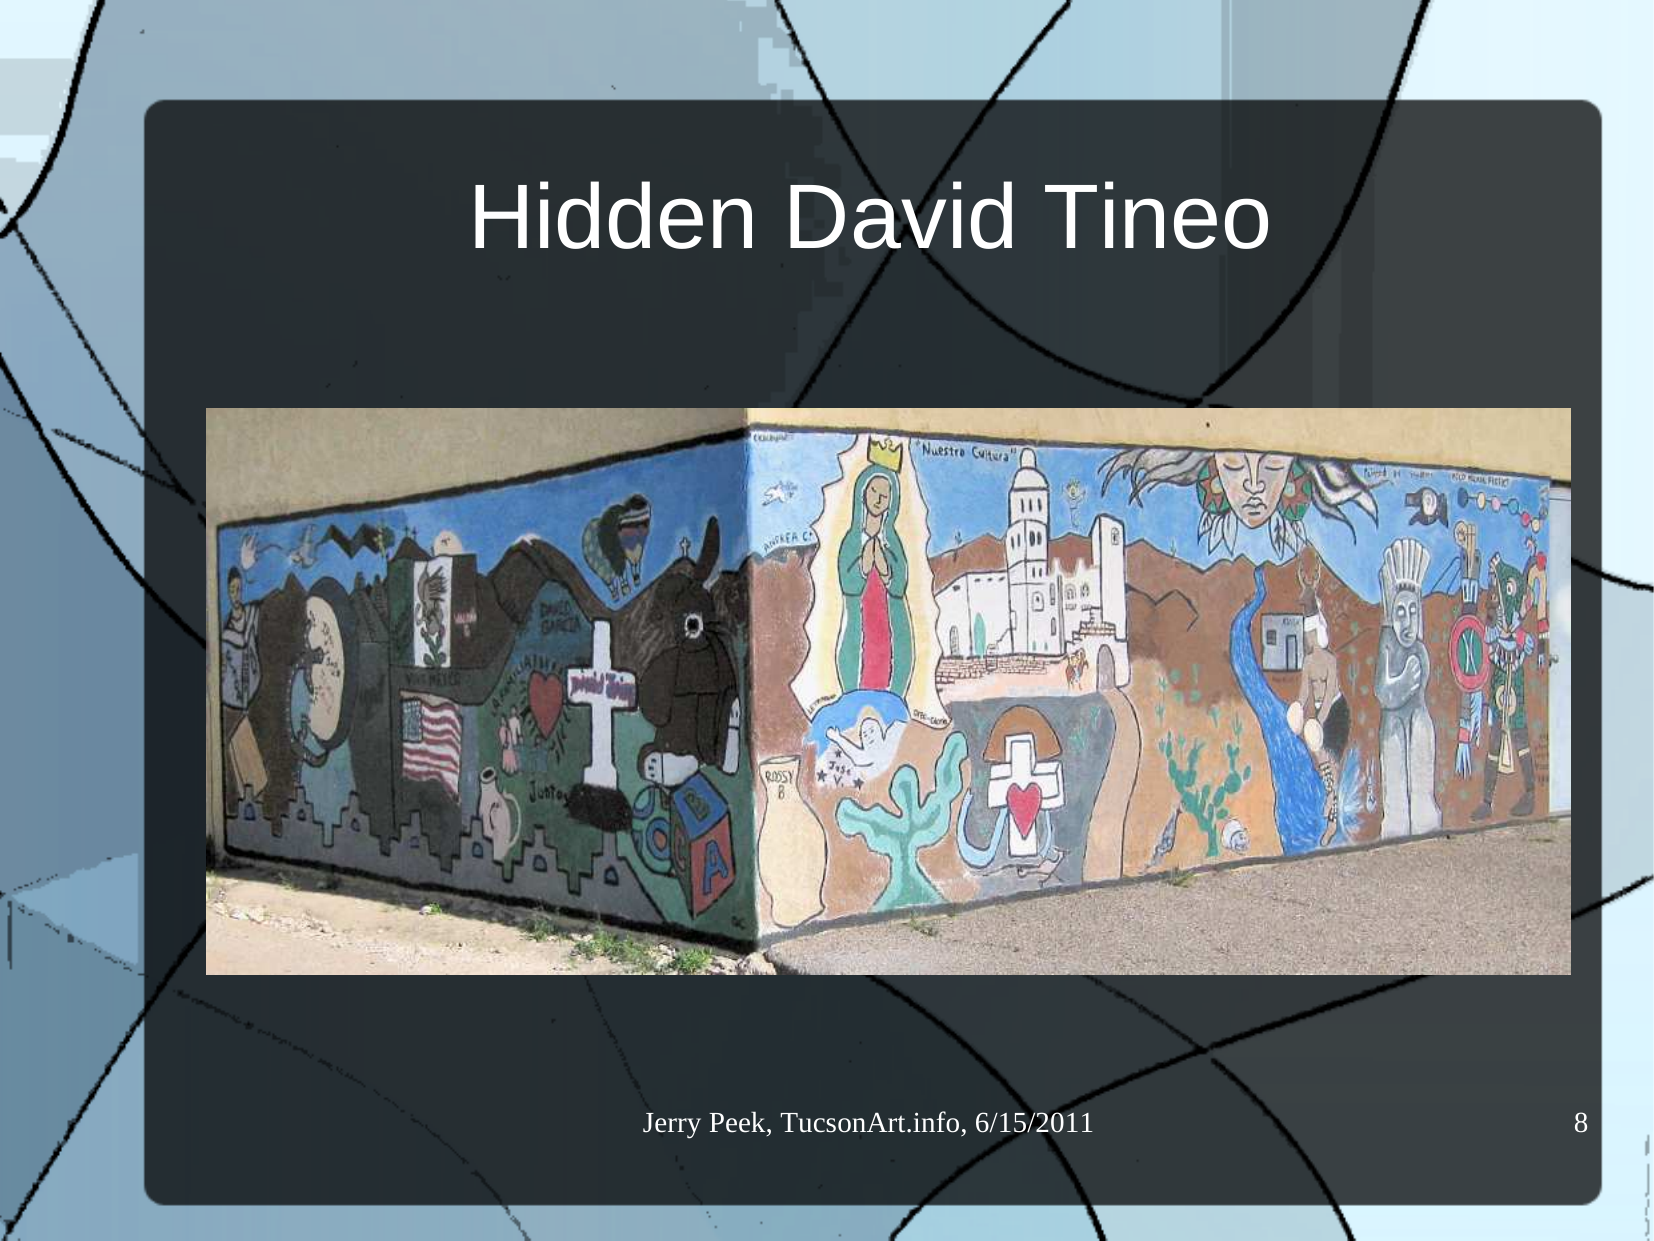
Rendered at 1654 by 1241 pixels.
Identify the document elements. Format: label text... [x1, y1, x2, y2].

title Hidden David Tineo [159, 108, 1583, 325]
picture [0, 0, 1654, 1241]
